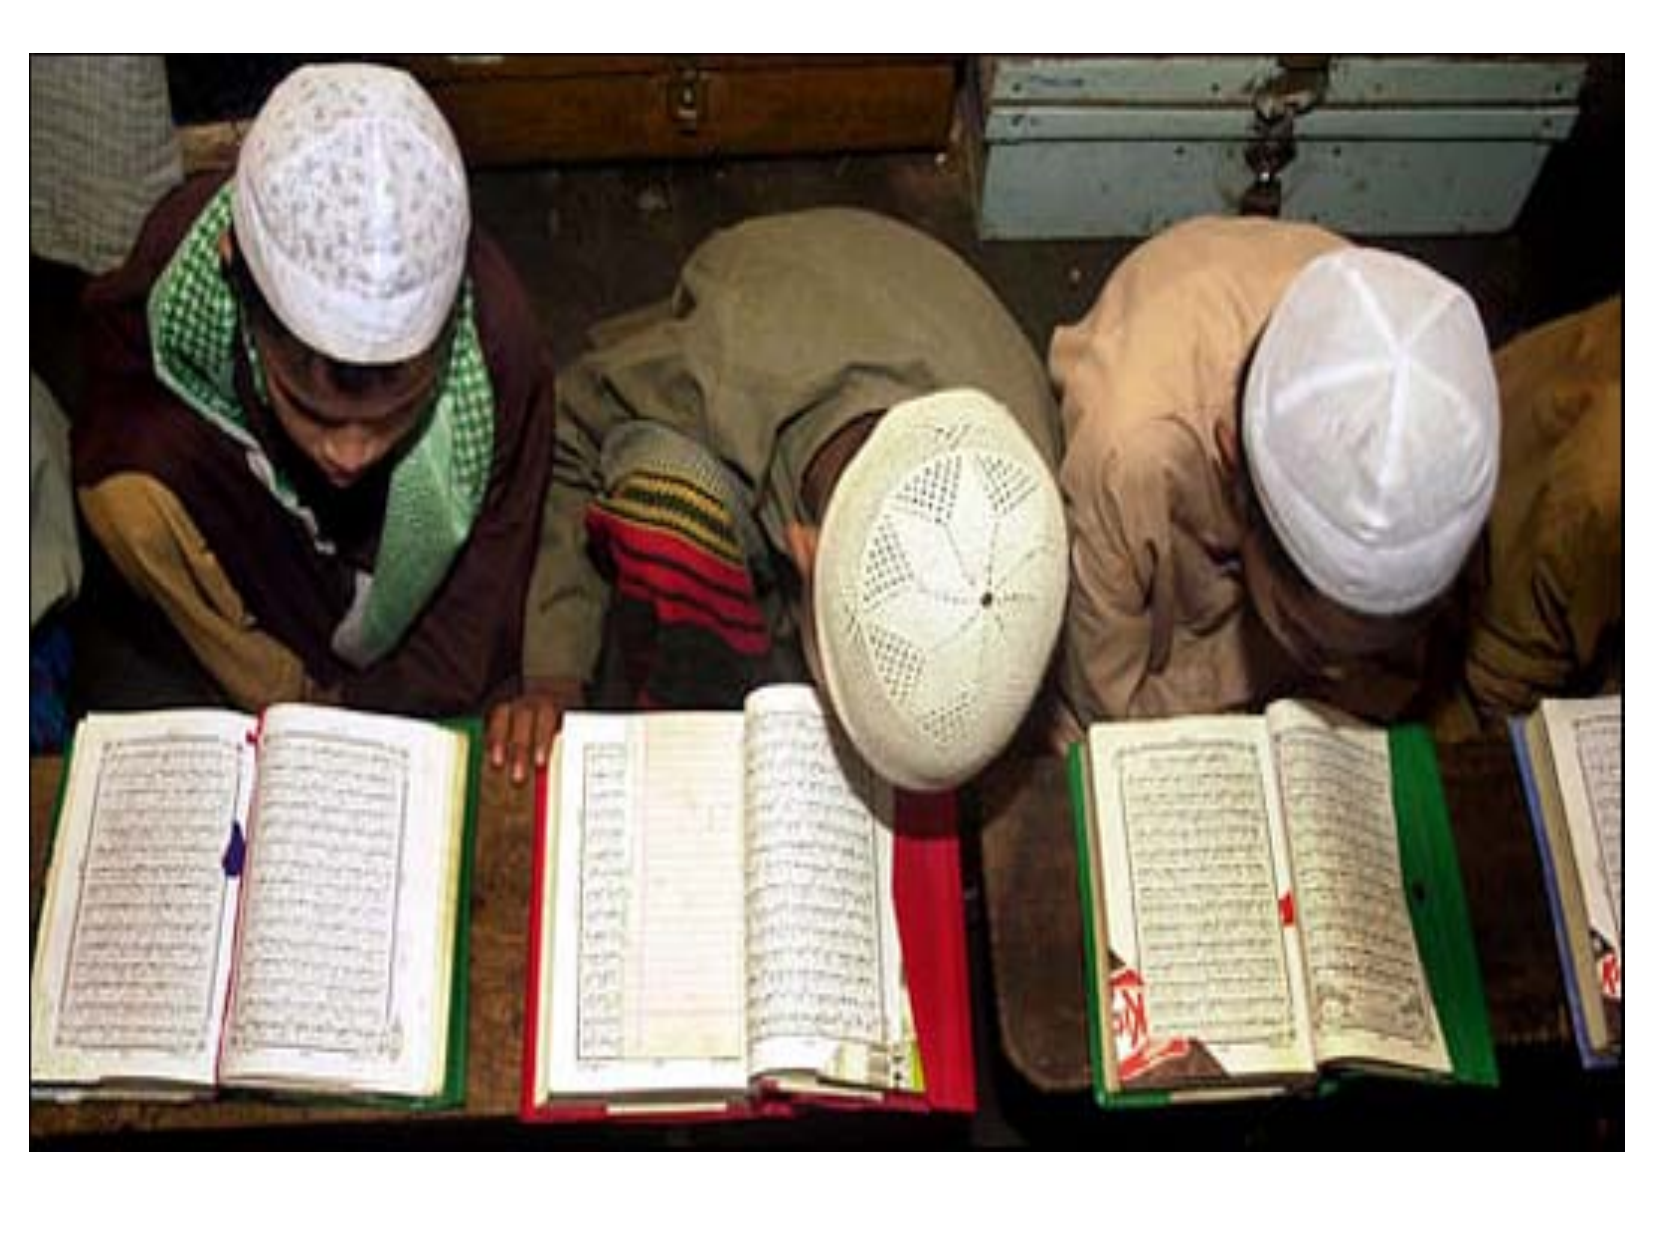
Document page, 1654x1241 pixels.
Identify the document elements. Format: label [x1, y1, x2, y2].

picture [29, 53, 1625, 1152]
